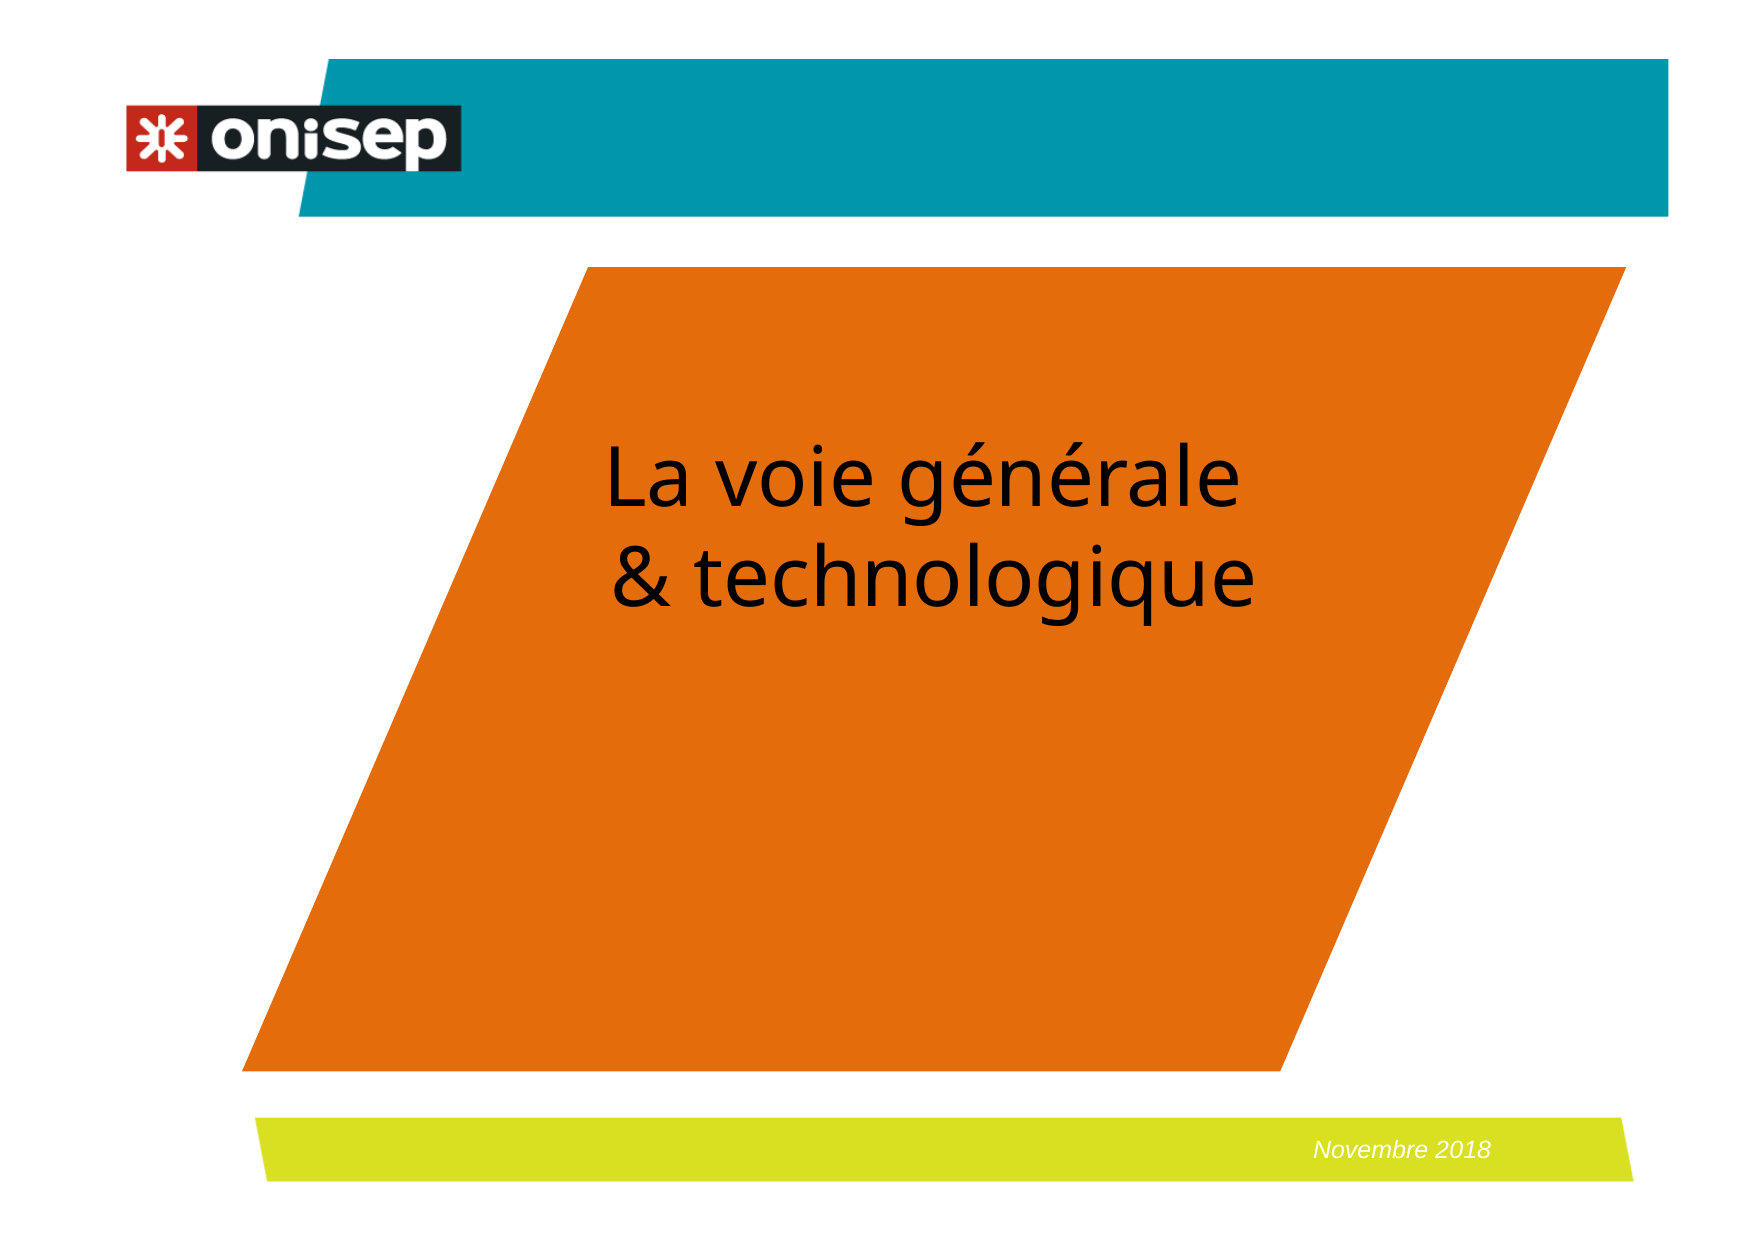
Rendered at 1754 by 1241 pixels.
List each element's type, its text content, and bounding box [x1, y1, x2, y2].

text_box La voie générale & technologique [241, 267, 1627, 1072]
picture [59, 59, 1669, 1182]
text_box Novembre 2018 [276, 1125, 1507, 1172]
